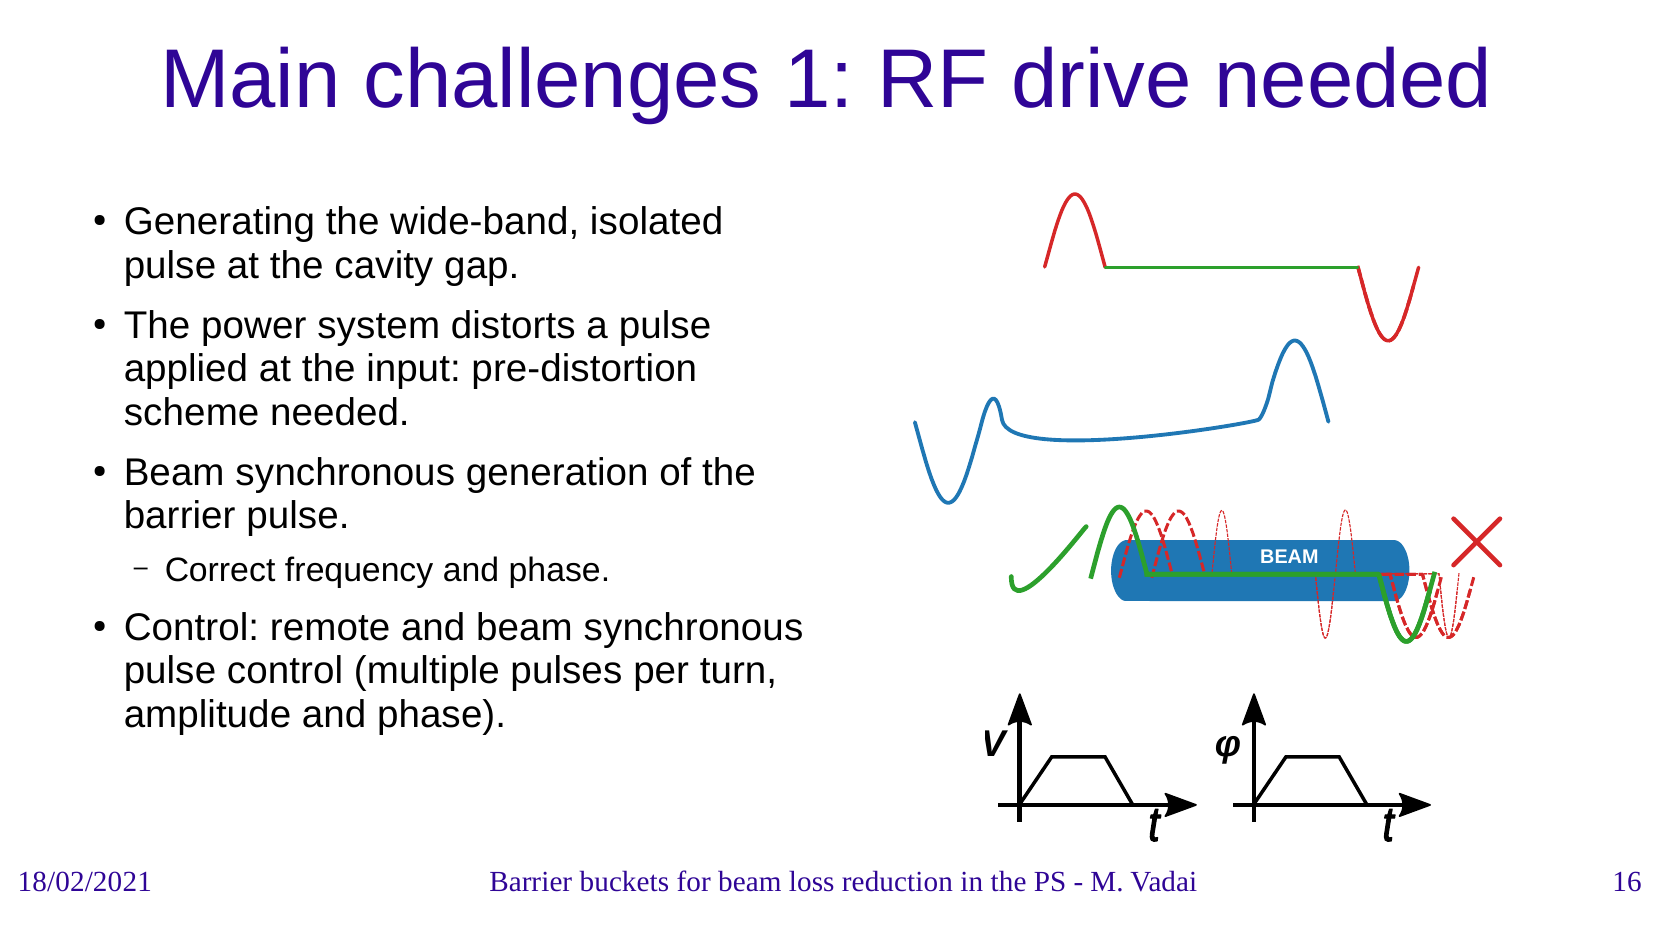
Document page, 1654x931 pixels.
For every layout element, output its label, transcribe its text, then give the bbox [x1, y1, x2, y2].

title Main challenges 1: RF drive needed [82, 1, 1571, 157]
picture [985, 693, 1431, 843]
list Generating the wide-band, isolated pulse at the cavity gap. The power system distorts a pulse applied at the input: pre-distortion scheme needed. Beam synchronous generation of the barrier pulse. Correct frequency and phase. Control: remote and beam synchronous pulse control (multiple pulses per turn, amplitude and phase). [82, 199, 809, 740]
picture [912, 192, 1503, 644]
